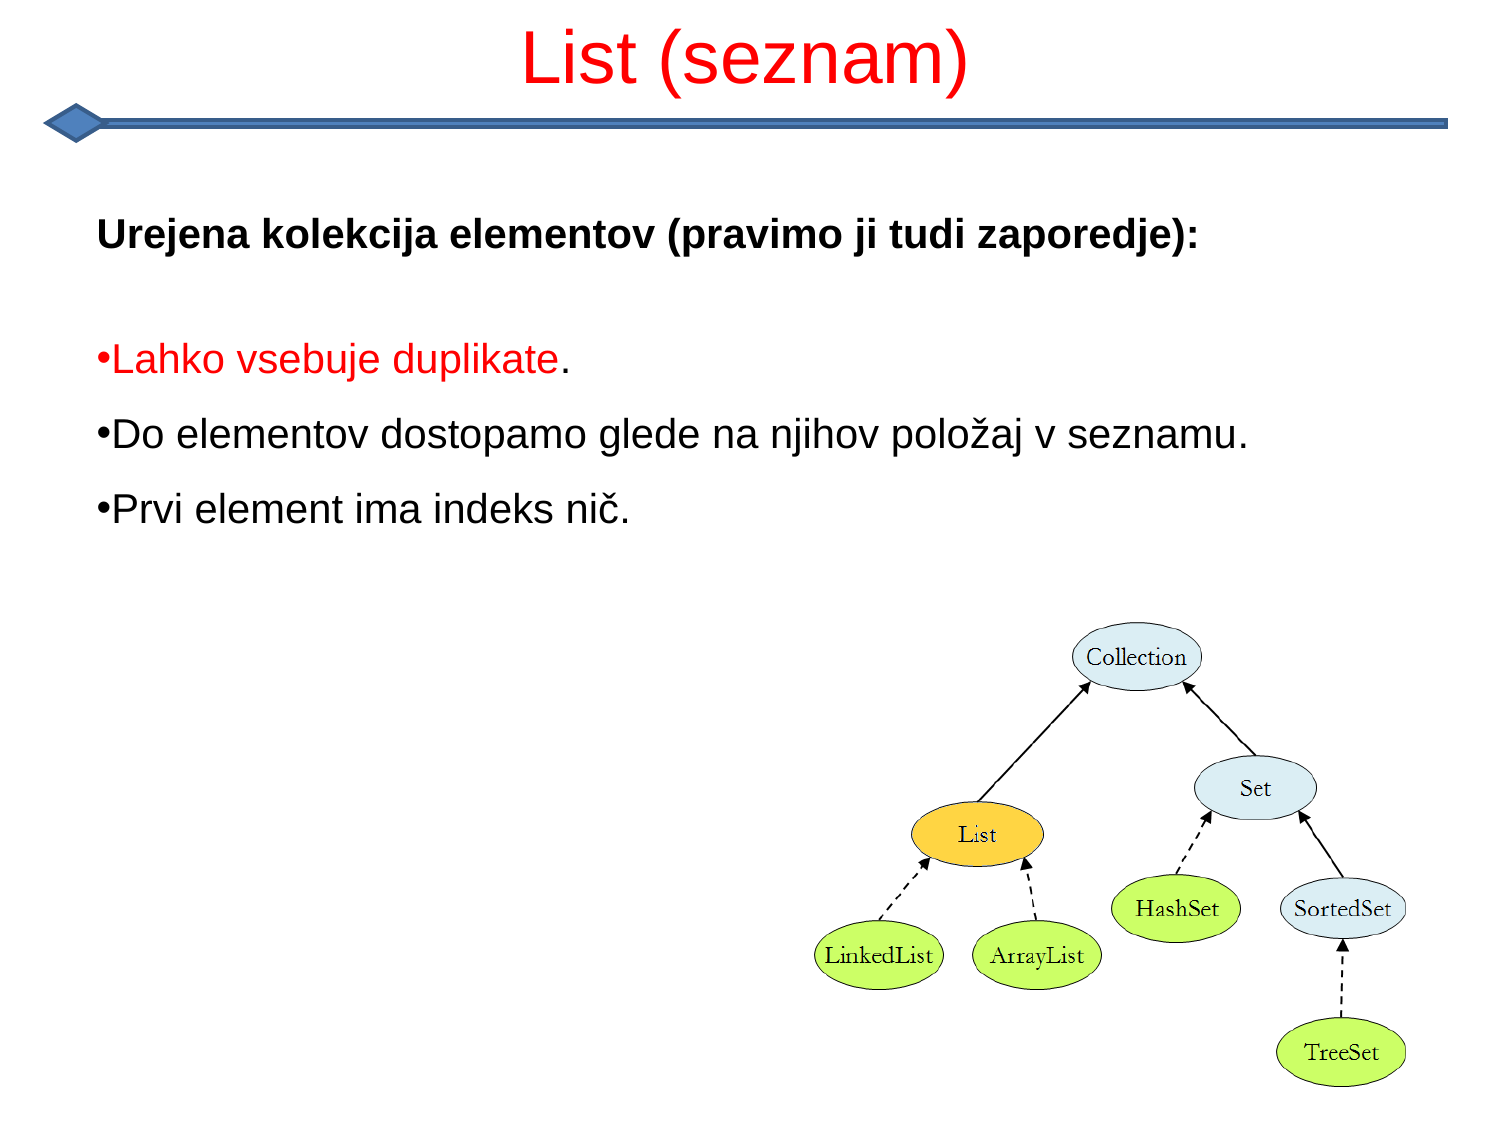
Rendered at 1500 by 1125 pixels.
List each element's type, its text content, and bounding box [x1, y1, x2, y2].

text_box Urejena kolekcija elementov (pravimo ji tudi zaporedje): Lahko vsebuje duplikate. Do elementov dostopamo glede na njihov položaj v seznamu. Prvi element ima indeks nič. [81, 199, 1454, 540]
title List (seznam) [70, 0, 1421, 108]
picture [808, 609, 1406, 1088]
